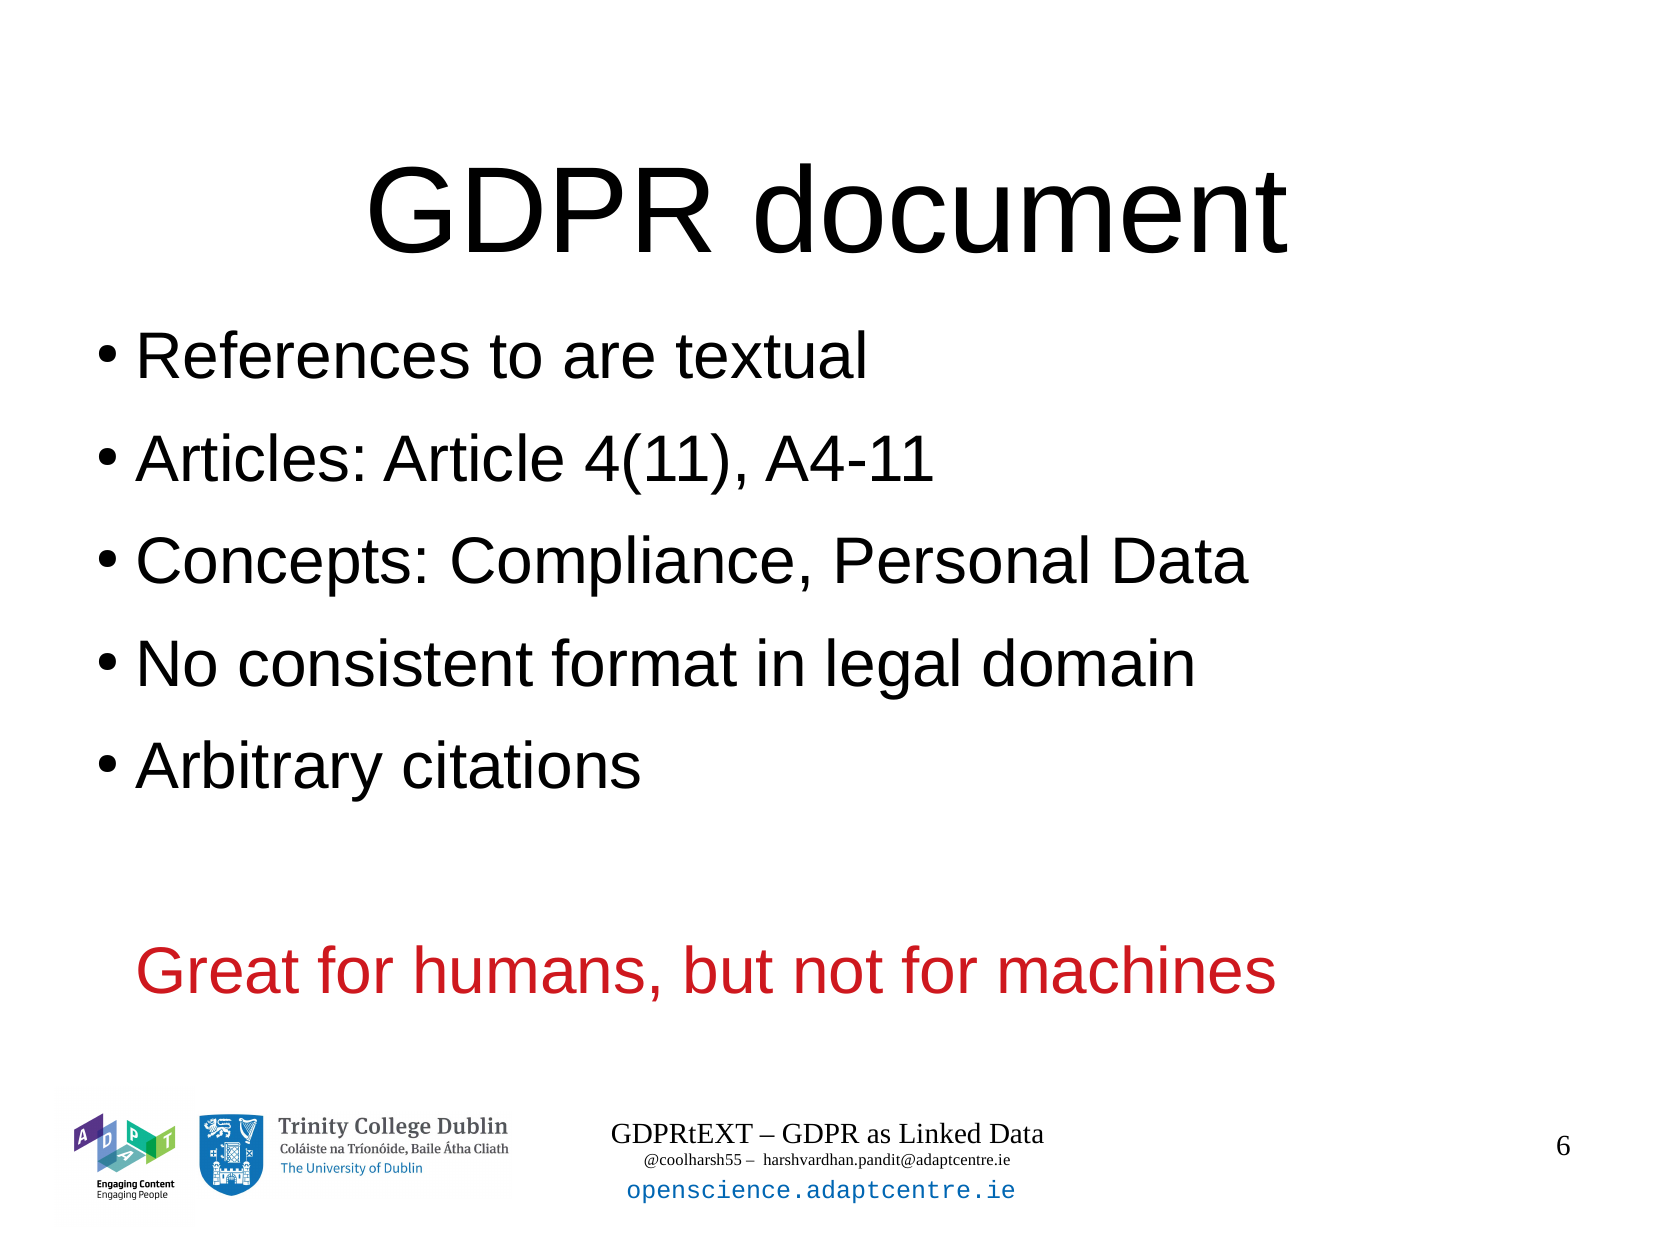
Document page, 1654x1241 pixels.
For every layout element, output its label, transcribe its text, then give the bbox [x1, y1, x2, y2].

picture [54, 1086, 195, 1227]
title GDPR document [82, 112, 1571, 308]
picture [196, 1111, 512, 1199]
list References to are textual Articles: Article 4(11), A4-11 Concepts: Compliance, Personal Data No consistent format in legal domain Arbitrary citations Great for humans, but not for machines [82, 318, 1571, 1010]
